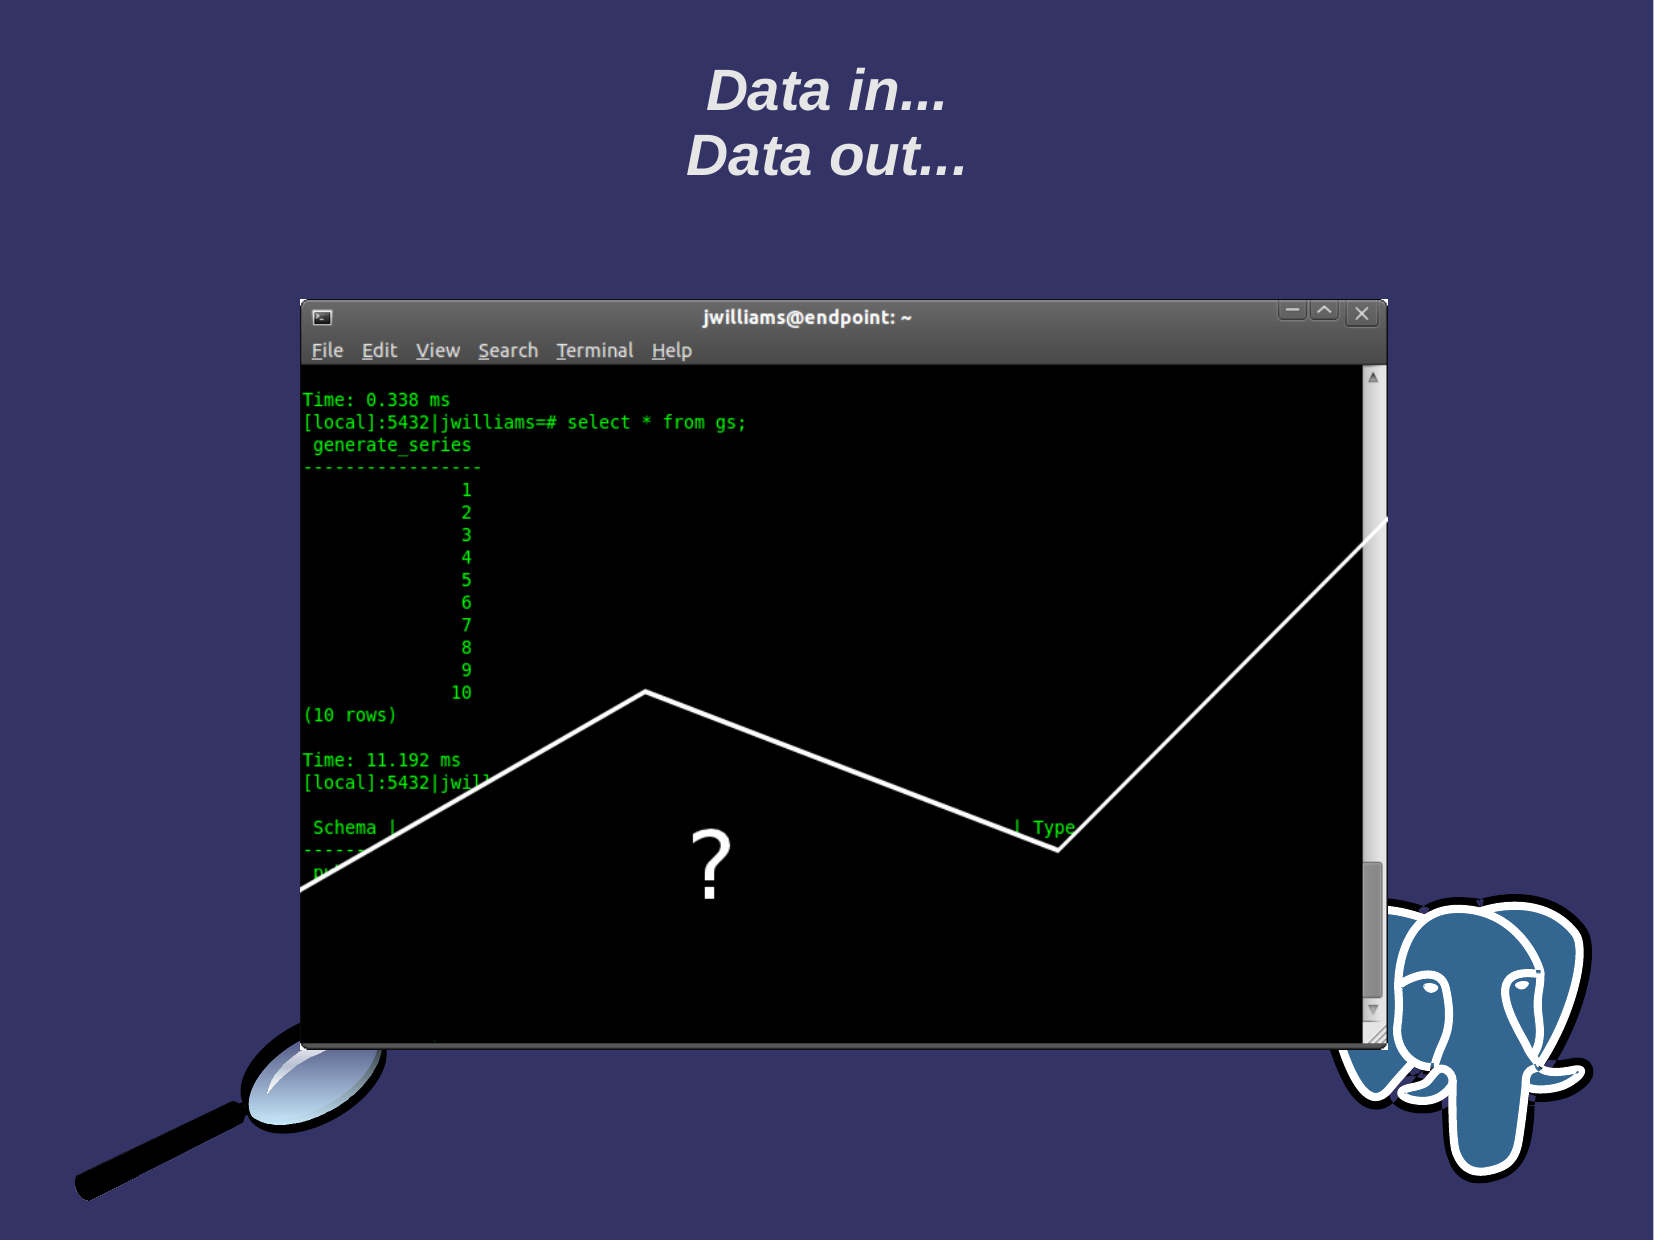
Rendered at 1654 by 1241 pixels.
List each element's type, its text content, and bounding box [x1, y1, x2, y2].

picture [300, 299, 1388, 1051]
title Data in... Data out... [121, 19, 1534, 227]
